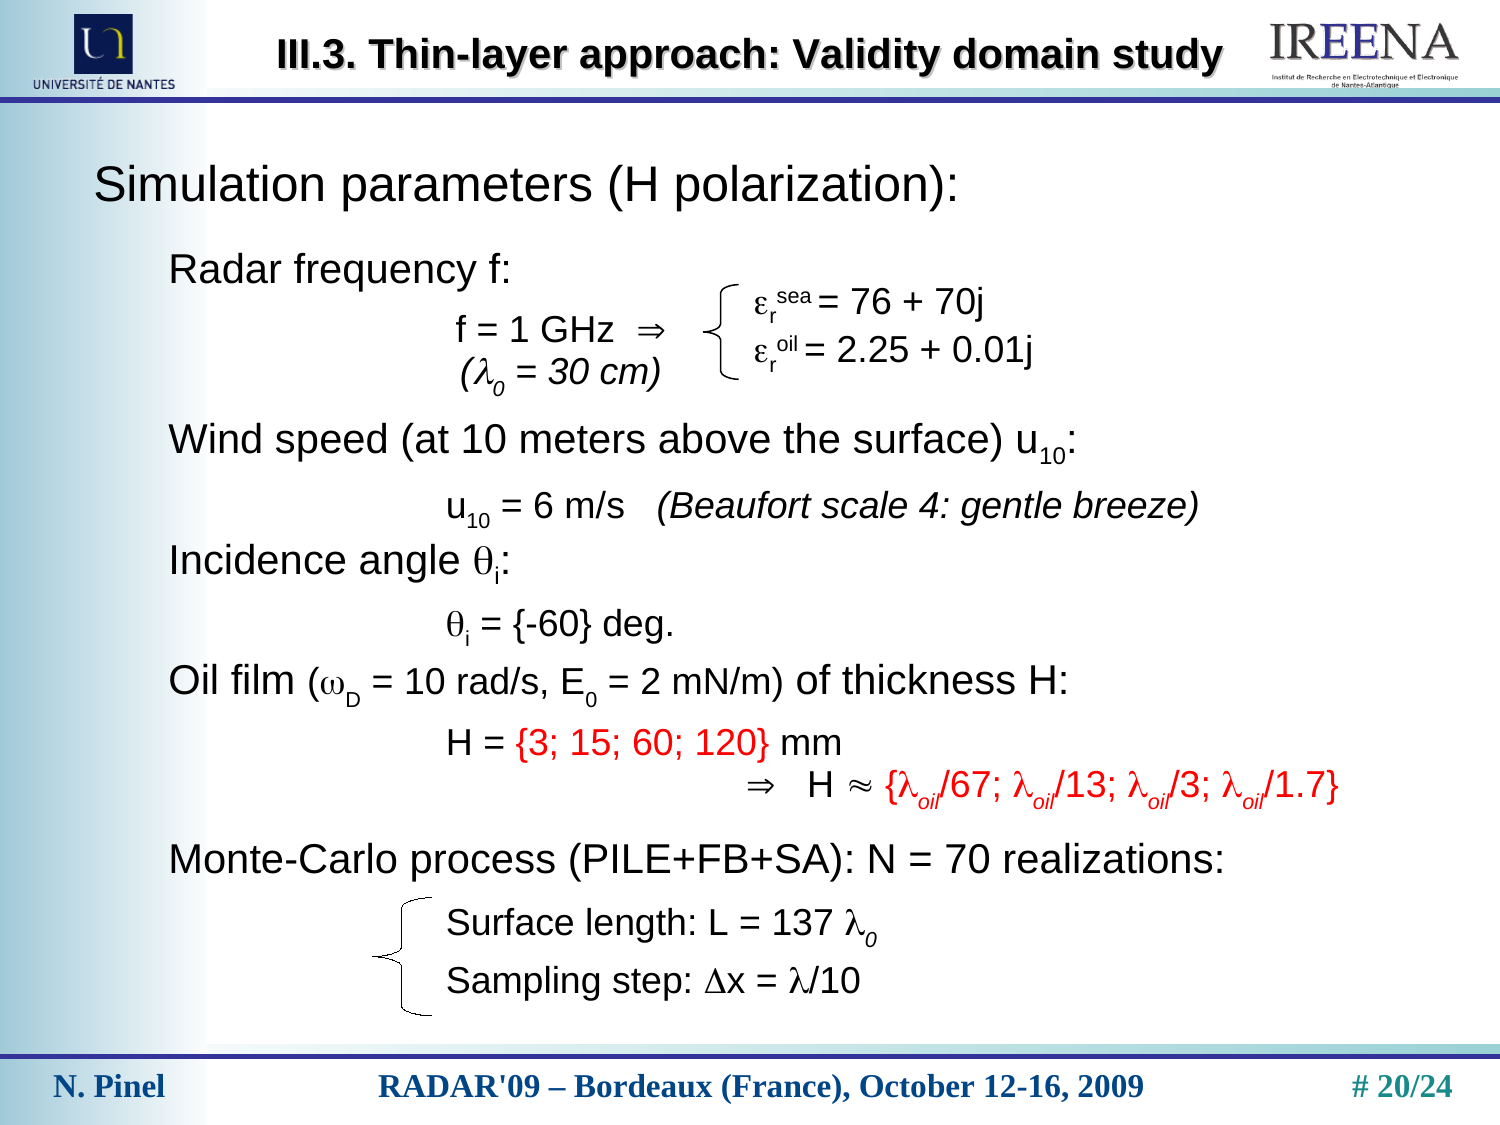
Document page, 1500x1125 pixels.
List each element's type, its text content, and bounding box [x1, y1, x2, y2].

text_box f = 1 GHz  (l0 = 30 cm) [419, 300, 703, 410]
list Simulation parameters (H polarization): Radar frequency f: Wind speed (at 10 meters above the surface) u10: Incidence angle i: Oil film (wD = 10 rad/s, E0 = 2 mN/m) of thickness H: Monte-Carlo process (PILE+FB+SA): N = 70 realizations: [78, 148, 1459, 1012]
text_box Surface length: L = 137 0 [430, 893, 904, 952]
text_box H = {3; 15; 60; 120} mm  H  {loil/67; loil/13; loil/3; loil/1.7} [430, 713, 1459, 822]
text_box rsea = 76 + 70j roil = 2.25 + 0.01j [738, 272, 1212, 385]
title III.3. Thin-layer approach: Validity domain study [75, 23, 1426, 103]
text_box u10 = 6 m/s (Beaufort scale 4: gentle breeze) [430, 477, 1499, 541]
picture [29, 14, 178, 95]
text_box i = {-60} deg. [430, 595, 990, 659]
picture [1426, 23, 1459, 89]
text_box Sampling step: x = /10 [430, 952, 904, 1010]
